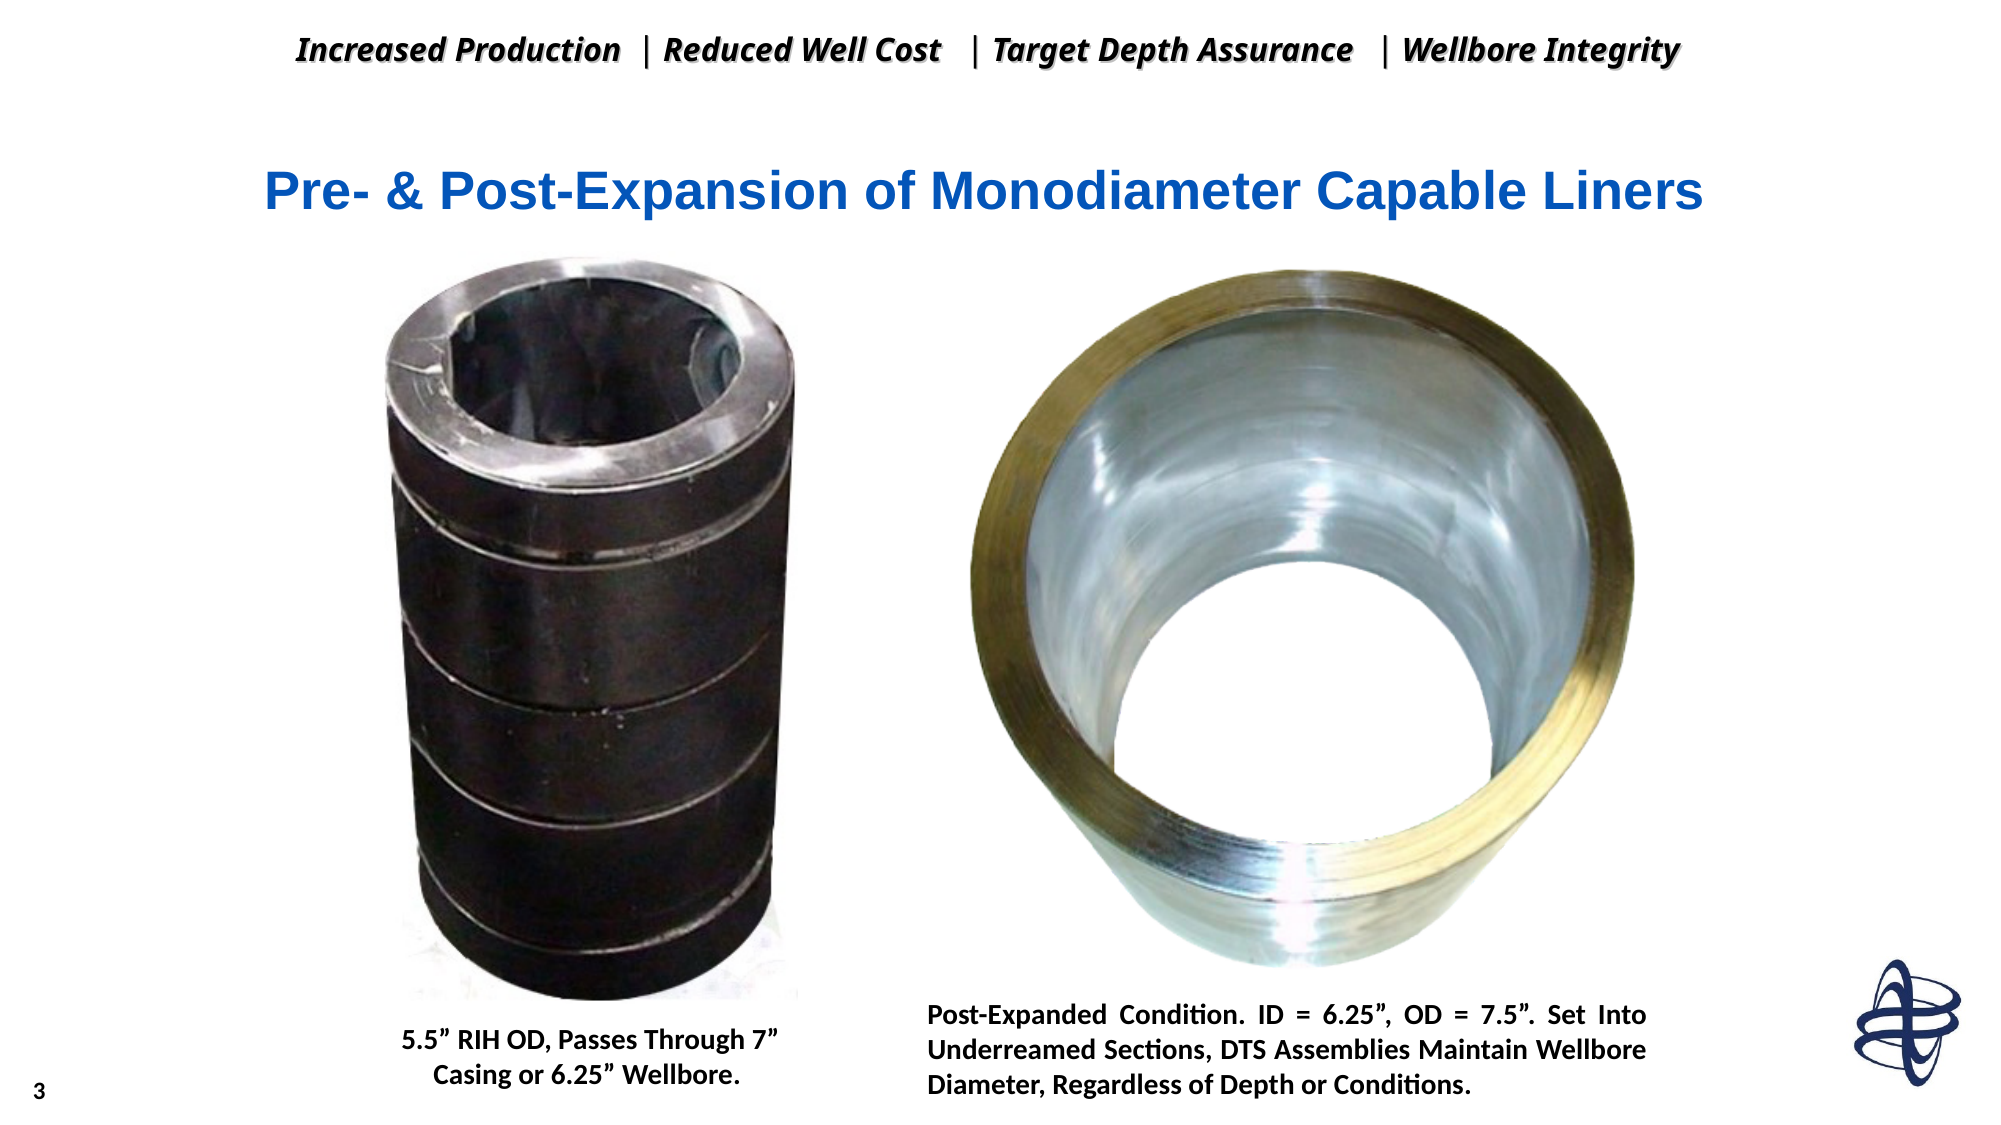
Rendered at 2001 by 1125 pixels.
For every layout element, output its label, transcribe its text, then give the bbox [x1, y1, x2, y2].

text_box Increased Production │ Reduced Well Cost │ Target Depth Assurance │ Wellbore Integrity [201, 19, 1776, 76]
text_box 5.5” RIH OD, Passes Through 7” Casing or 6.25” Wellbore. [371, 1013, 810, 1099]
text_box Post-Expanded Condition. ID = 6.25”, OD = 7.5”. Set Into Underreamed Sections, DTS Assemblies Maintain Wellbore Diameter, Regardless of Depth or Conditions. [913, 988, 1714, 1109]
picture [963, 251, 1639, 981]
picture [1846, 957, 1966, 1092]
text_box 3 [17, 1066, 85, 1108]
picture [384, 251, 798, 1004]
text_box Pre- & Post-Expansion of Monodiameter Capable Liners [225, 139, 1763, 229]
